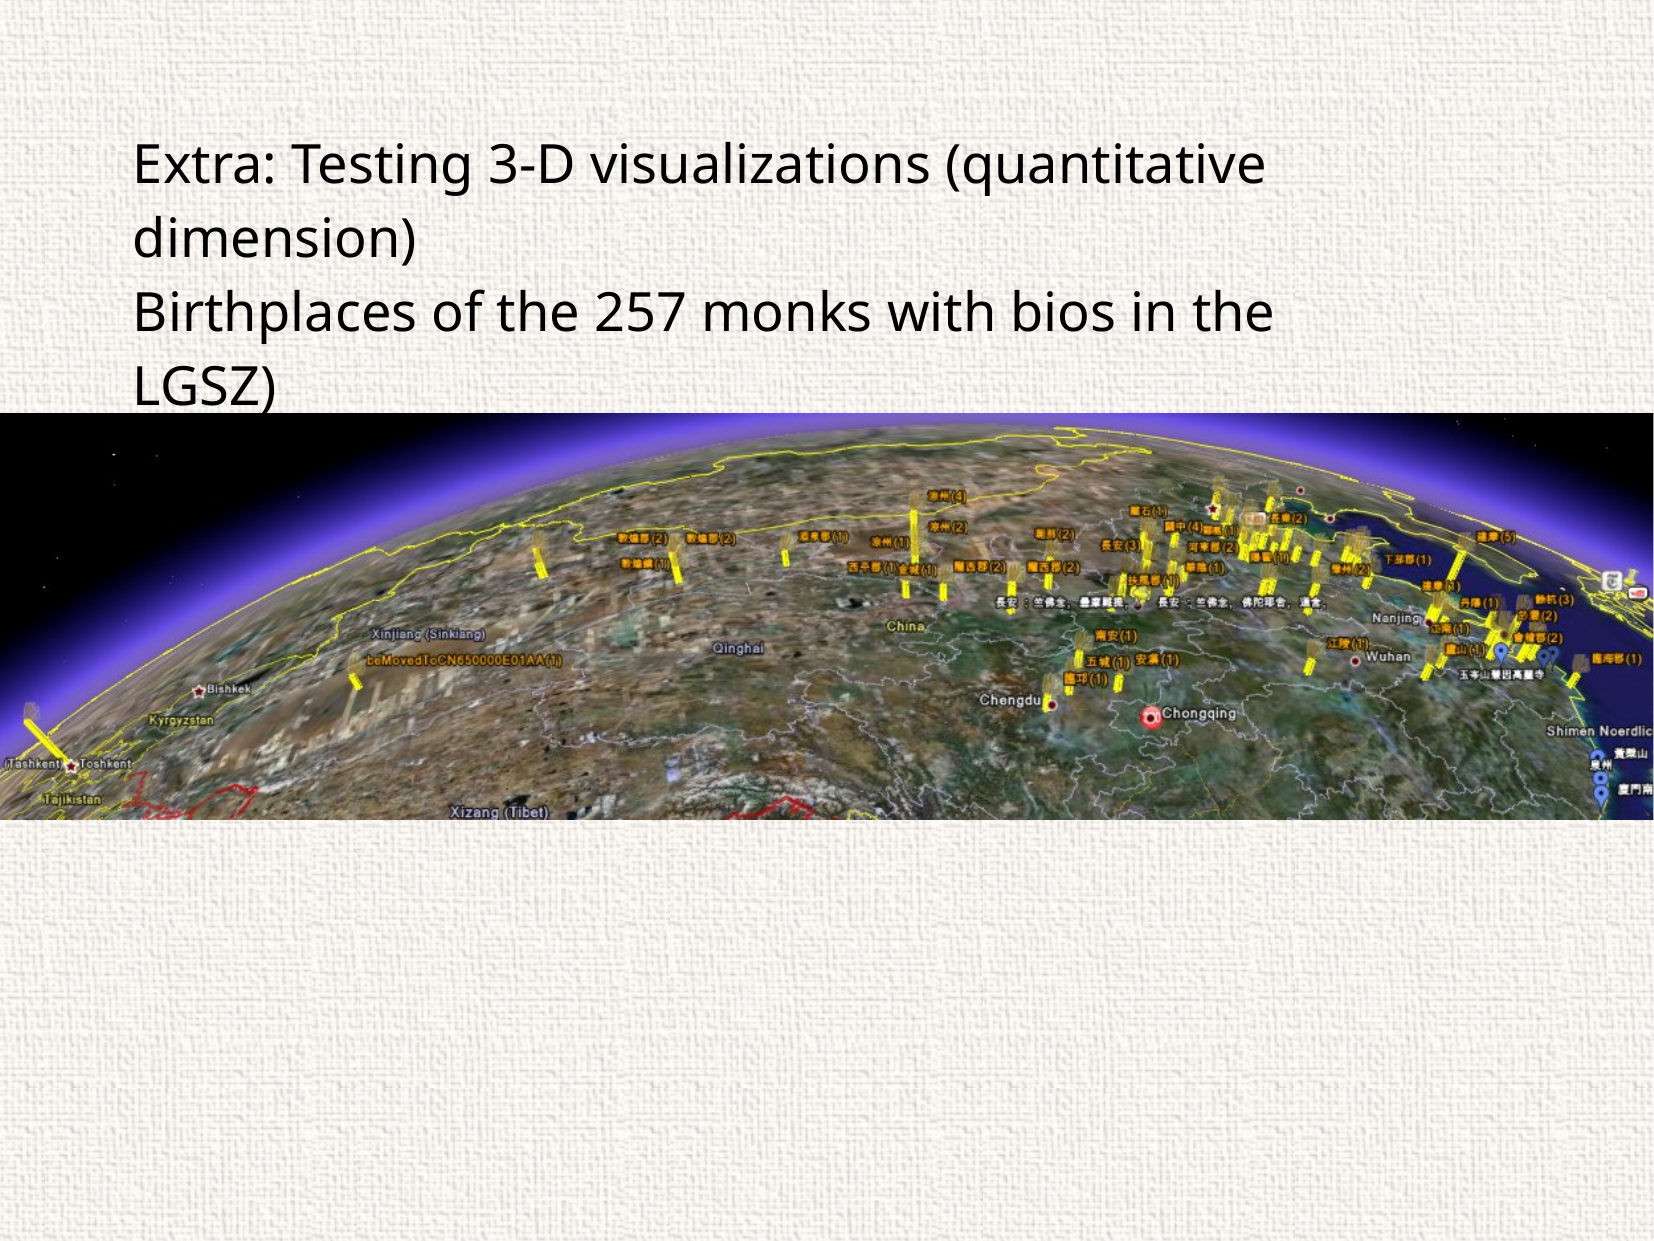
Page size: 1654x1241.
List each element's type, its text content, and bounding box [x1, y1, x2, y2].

picture [0, 0, 1654, 1241]
text_box Extra: Testing 3-D visualizations (quantitative dimension) Birthplaces of the 257 monks with bios in the LGSZ) [118, 118, 1447, 352]
